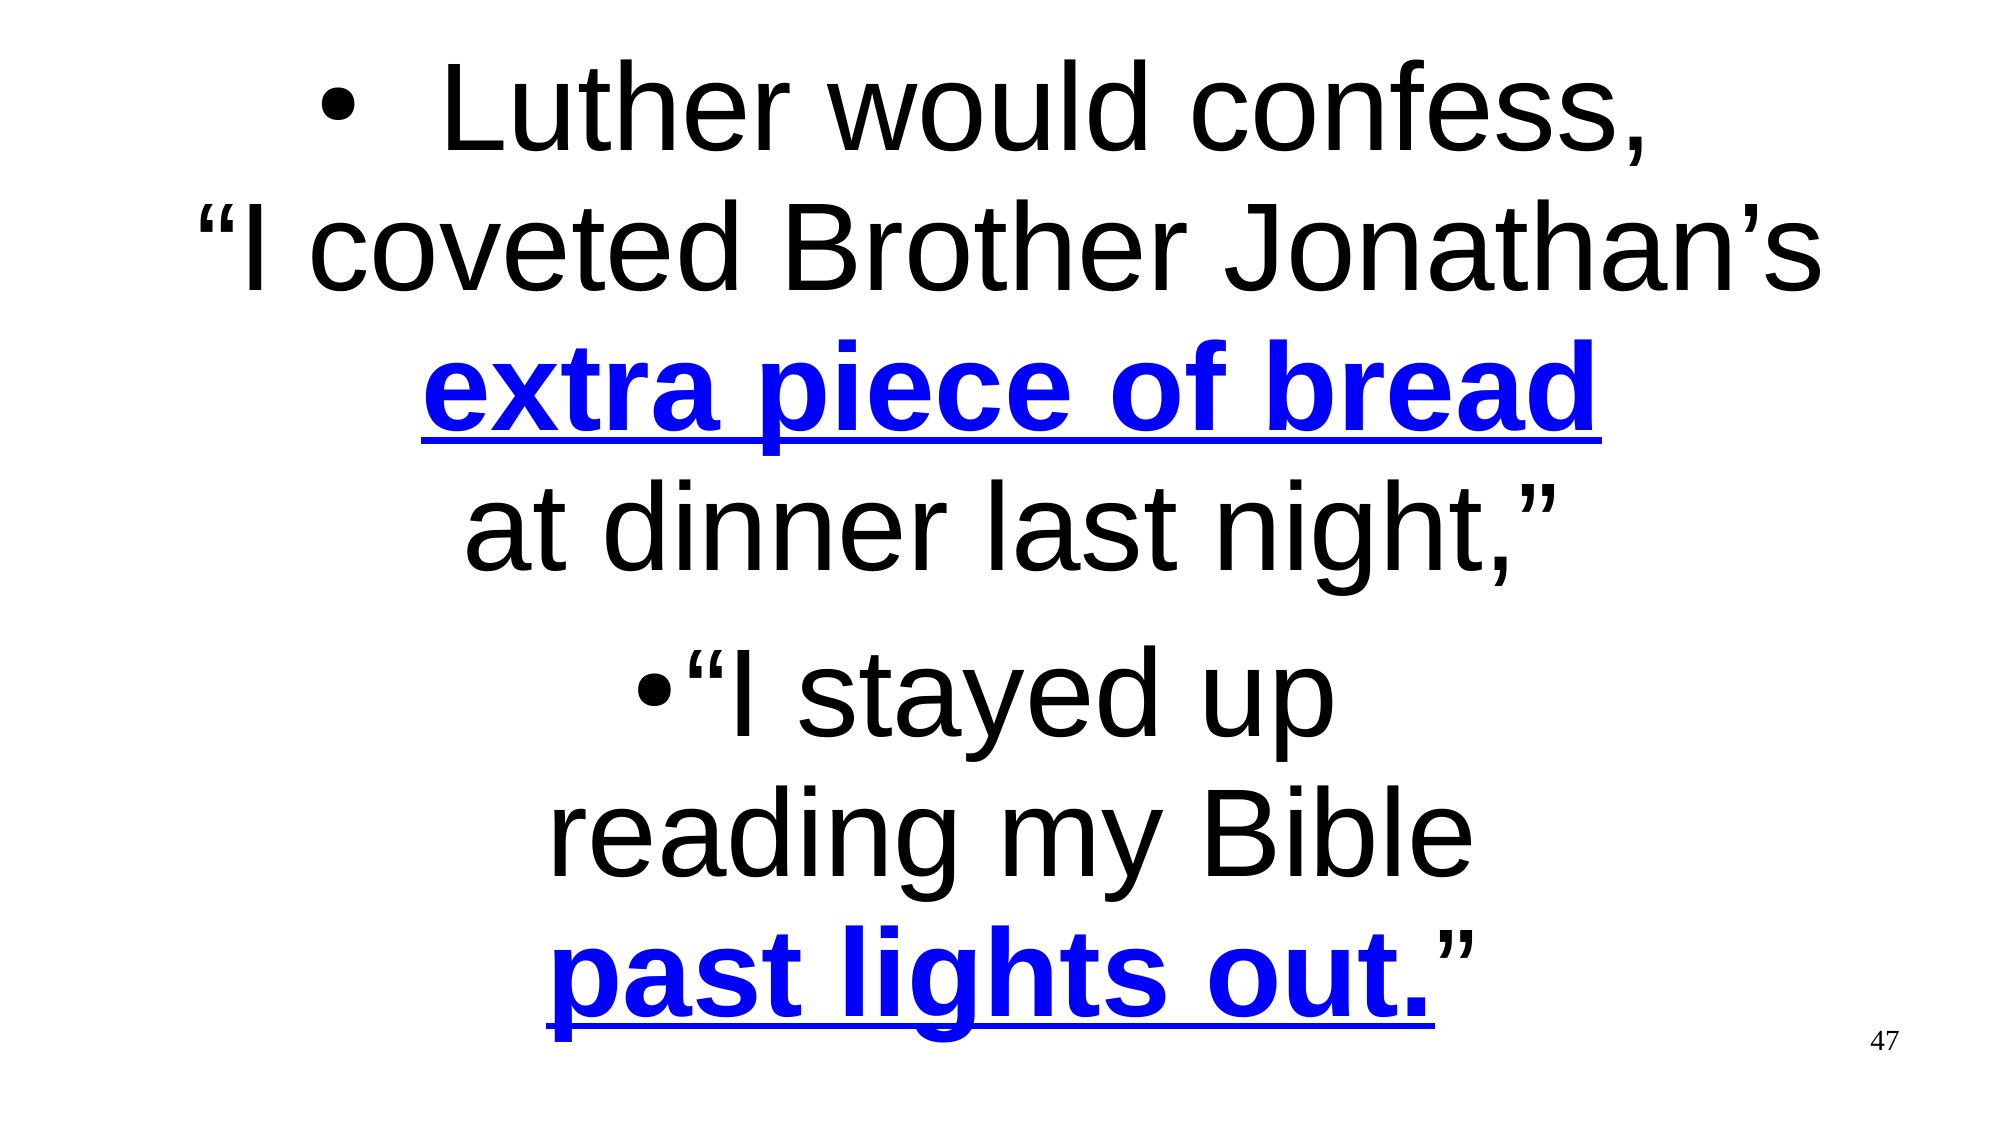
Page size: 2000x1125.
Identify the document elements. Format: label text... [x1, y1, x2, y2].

list Luther would confess, “I coveted Brother Jonathan’s extra piece of bread at dinner last night,” “I stayed up reading my Bible past lights out.” [37, 37, 1951, 1088]
